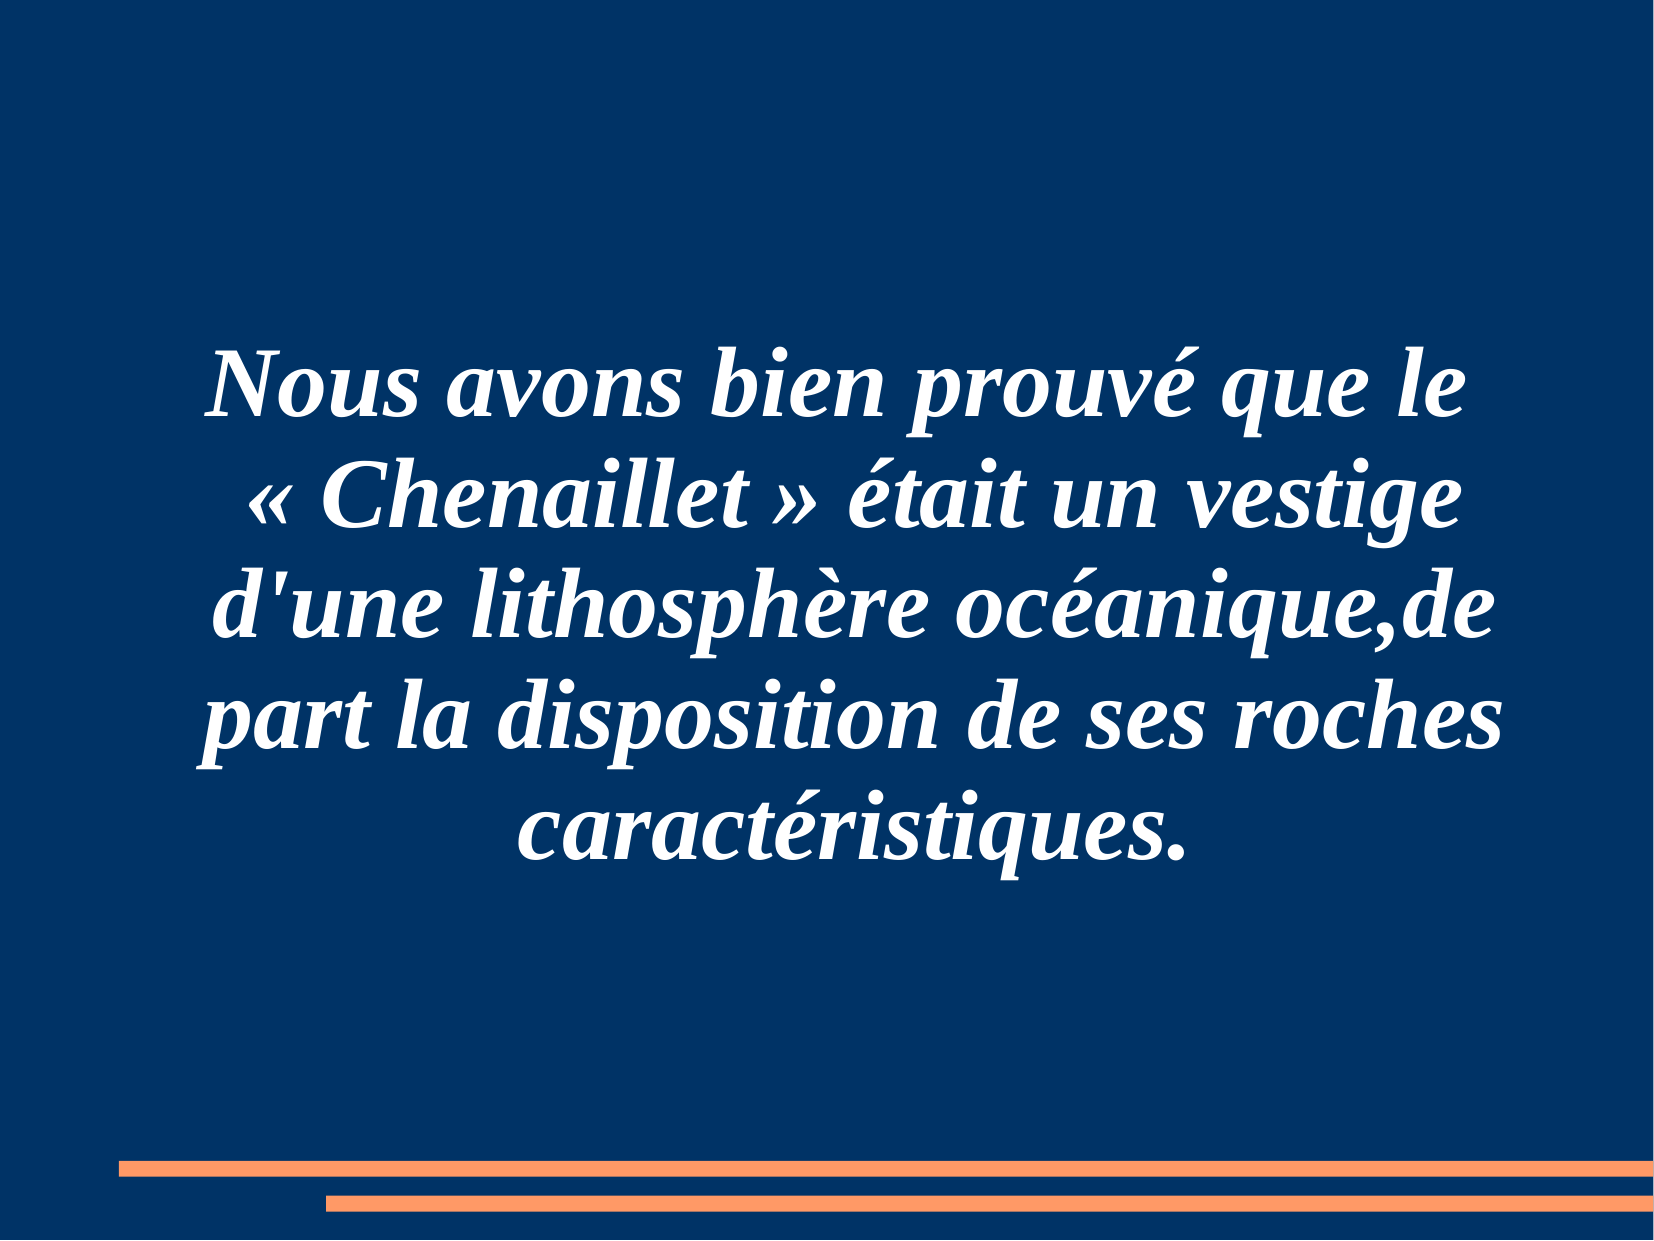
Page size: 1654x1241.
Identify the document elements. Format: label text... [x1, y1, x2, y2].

subtitle Nous avons bien prouvé que le « Chenaillet » était un vestige d'une lithosphère océanique,de part la disposition de ses roches caractéristiques. [118, 206, 1558, 1002]
